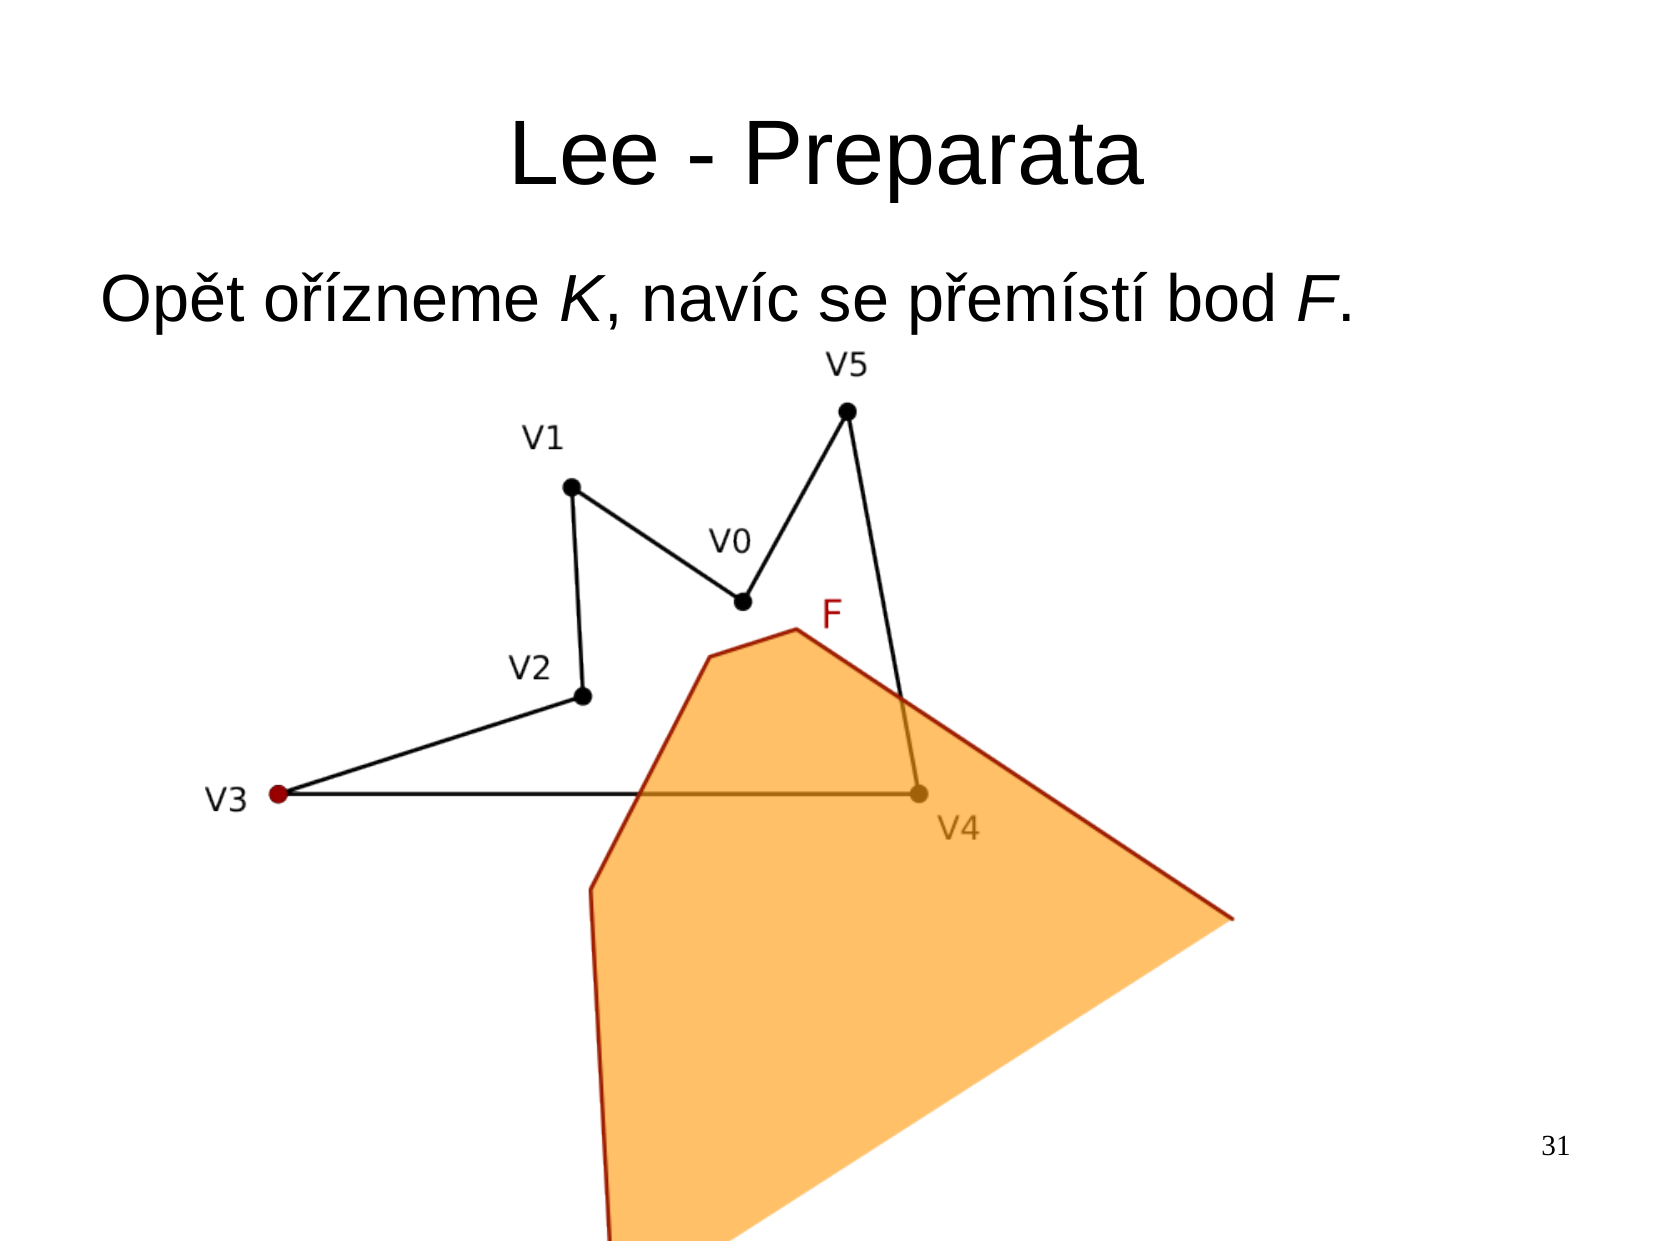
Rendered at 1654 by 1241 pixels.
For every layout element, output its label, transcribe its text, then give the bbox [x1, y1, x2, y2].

picture [205, 228, 1241, 1241]
title Lee - Preparata [82, 56, 1571, 250]
list Opět ořízneme K, navíc se přemístí bod F. [82, 260, 205, 1065]
list Opět ořízneme K, navíc se přemístí bod F. [1241, 260, 1571, 1065]
